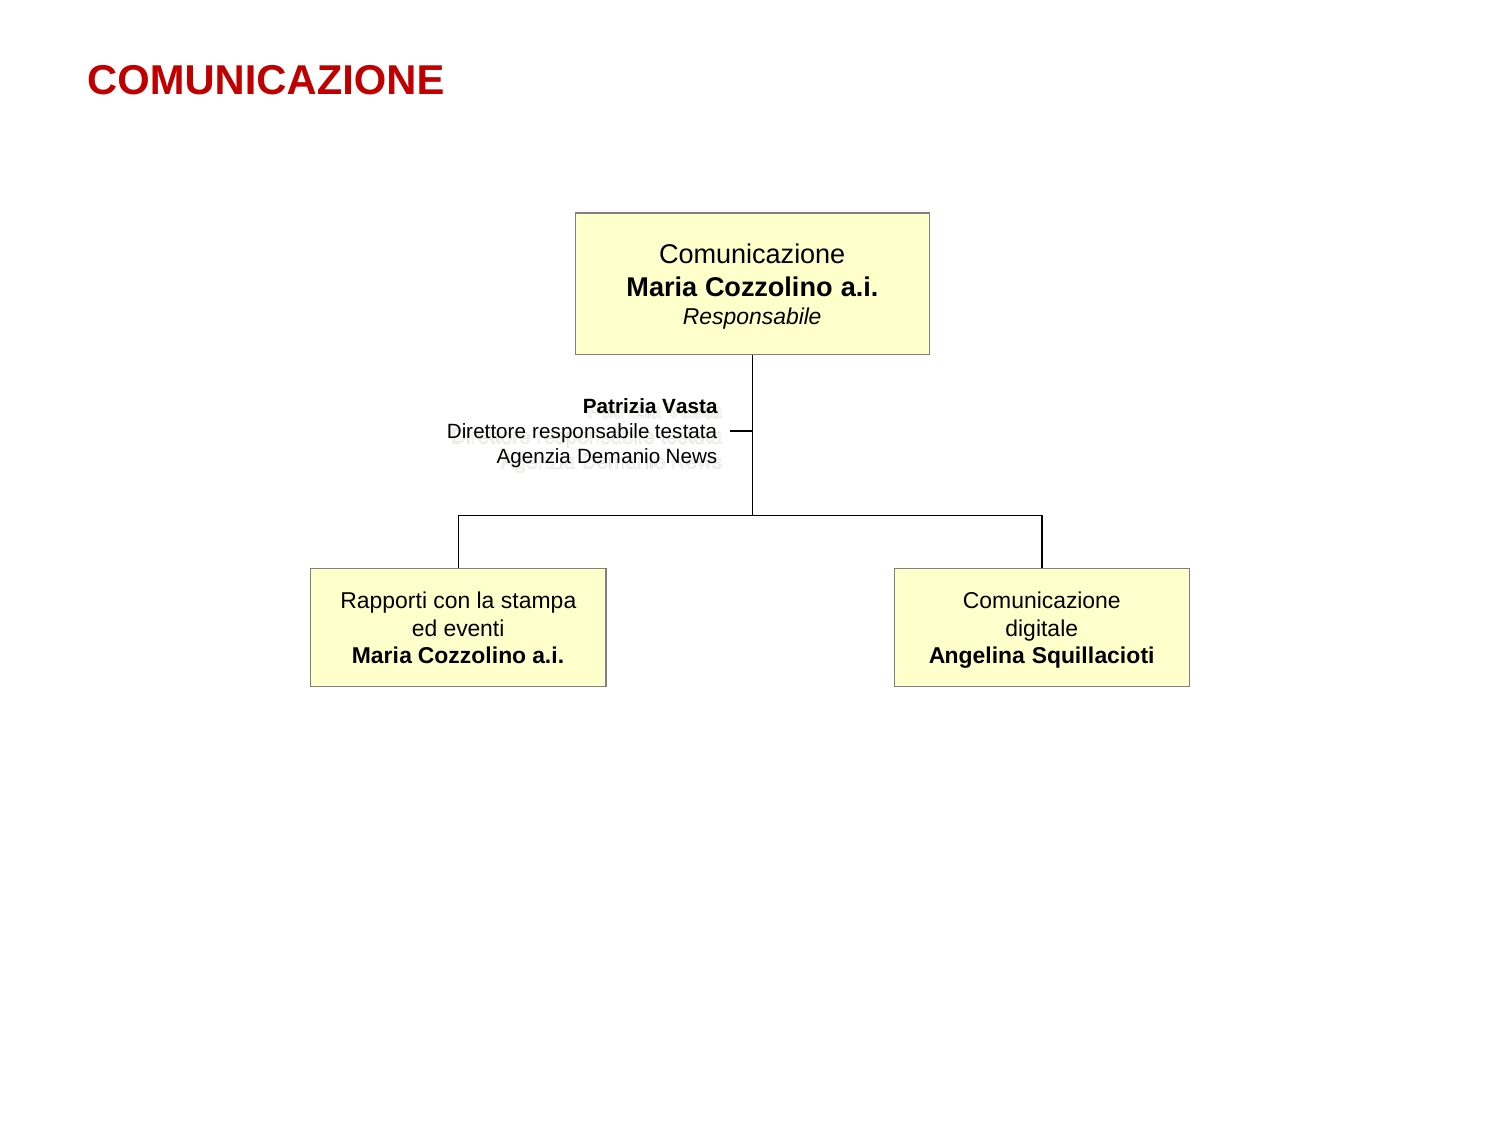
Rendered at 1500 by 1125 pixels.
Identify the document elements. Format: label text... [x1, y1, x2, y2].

picture [309, 212, 1191, 688]
text_box COMUNICAZIONE [72, 45, 1462, 128]
